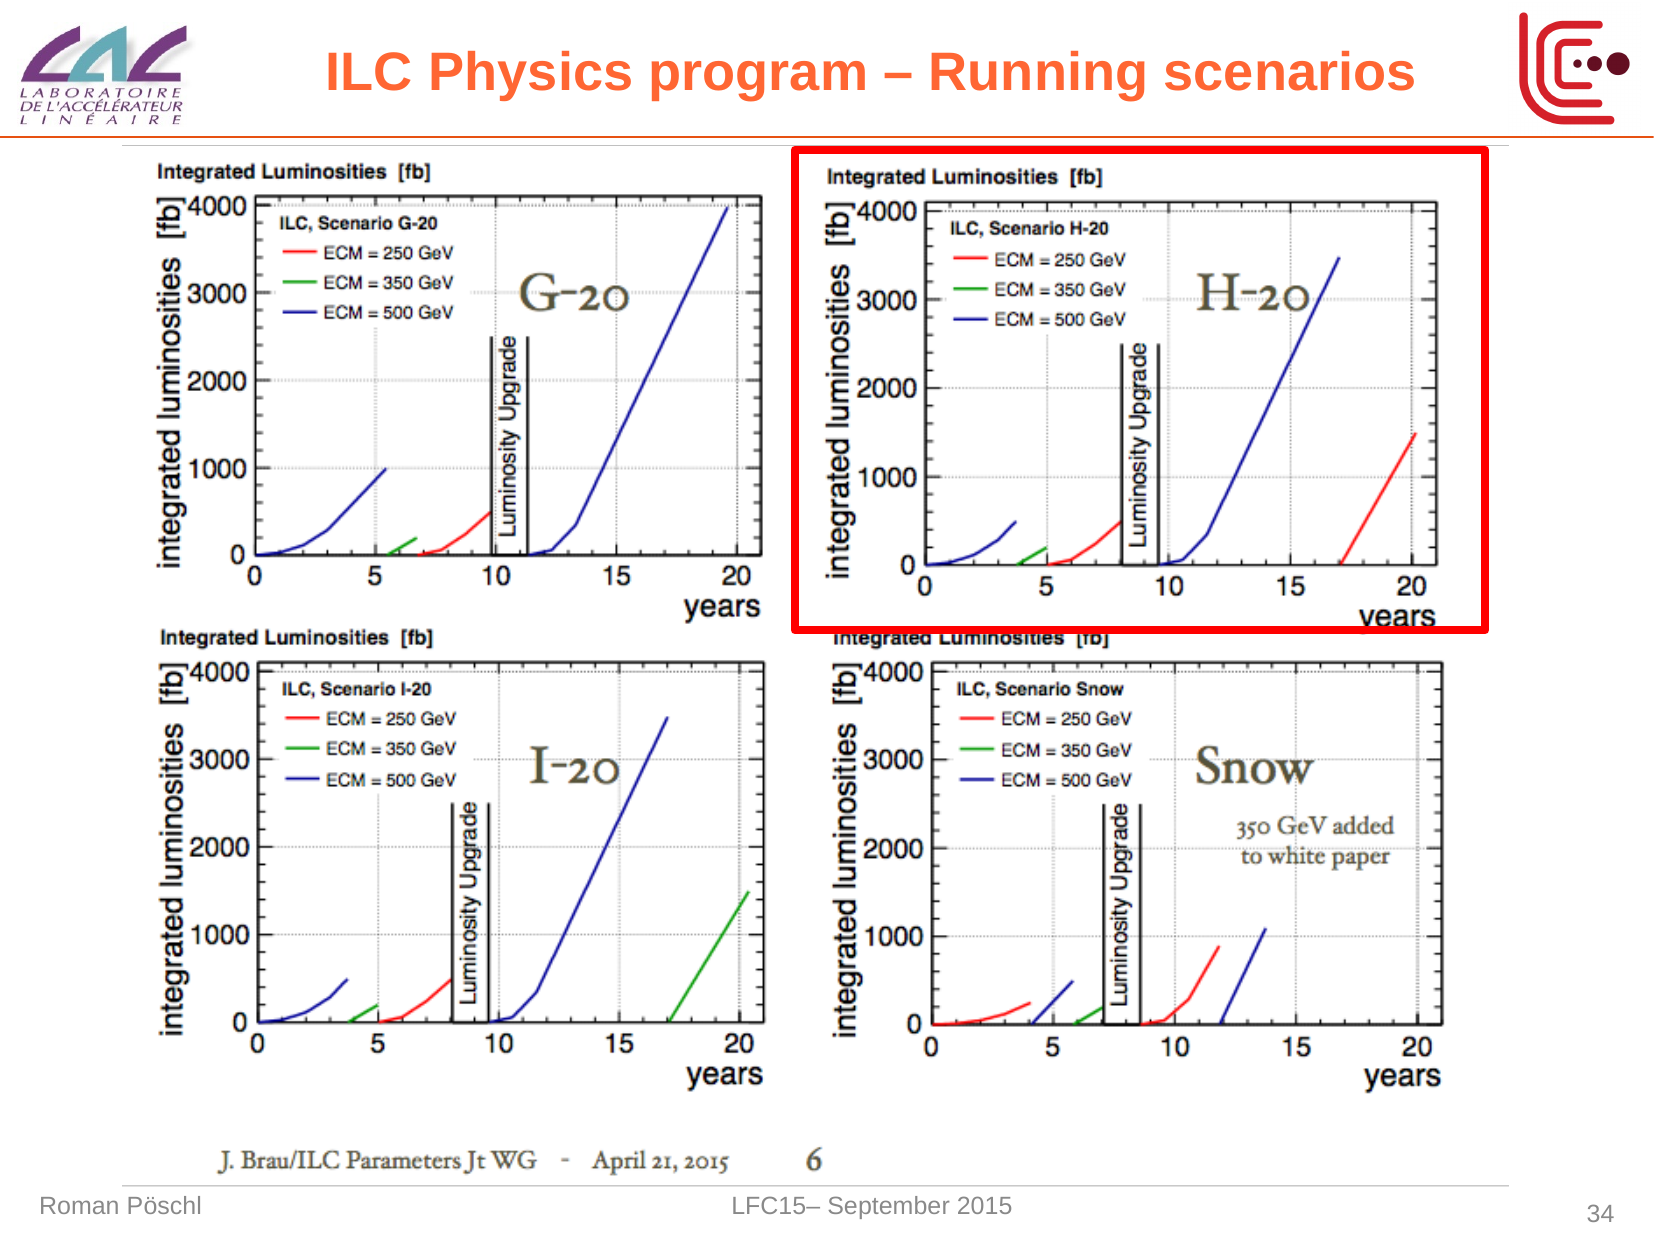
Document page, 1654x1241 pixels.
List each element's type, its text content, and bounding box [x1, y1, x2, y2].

picture [17, 22, 199, 127]
picture [122, 2, 1641, 1202]
title ILC Physics program – Running scenarios [128, 29, 1617, 113]
